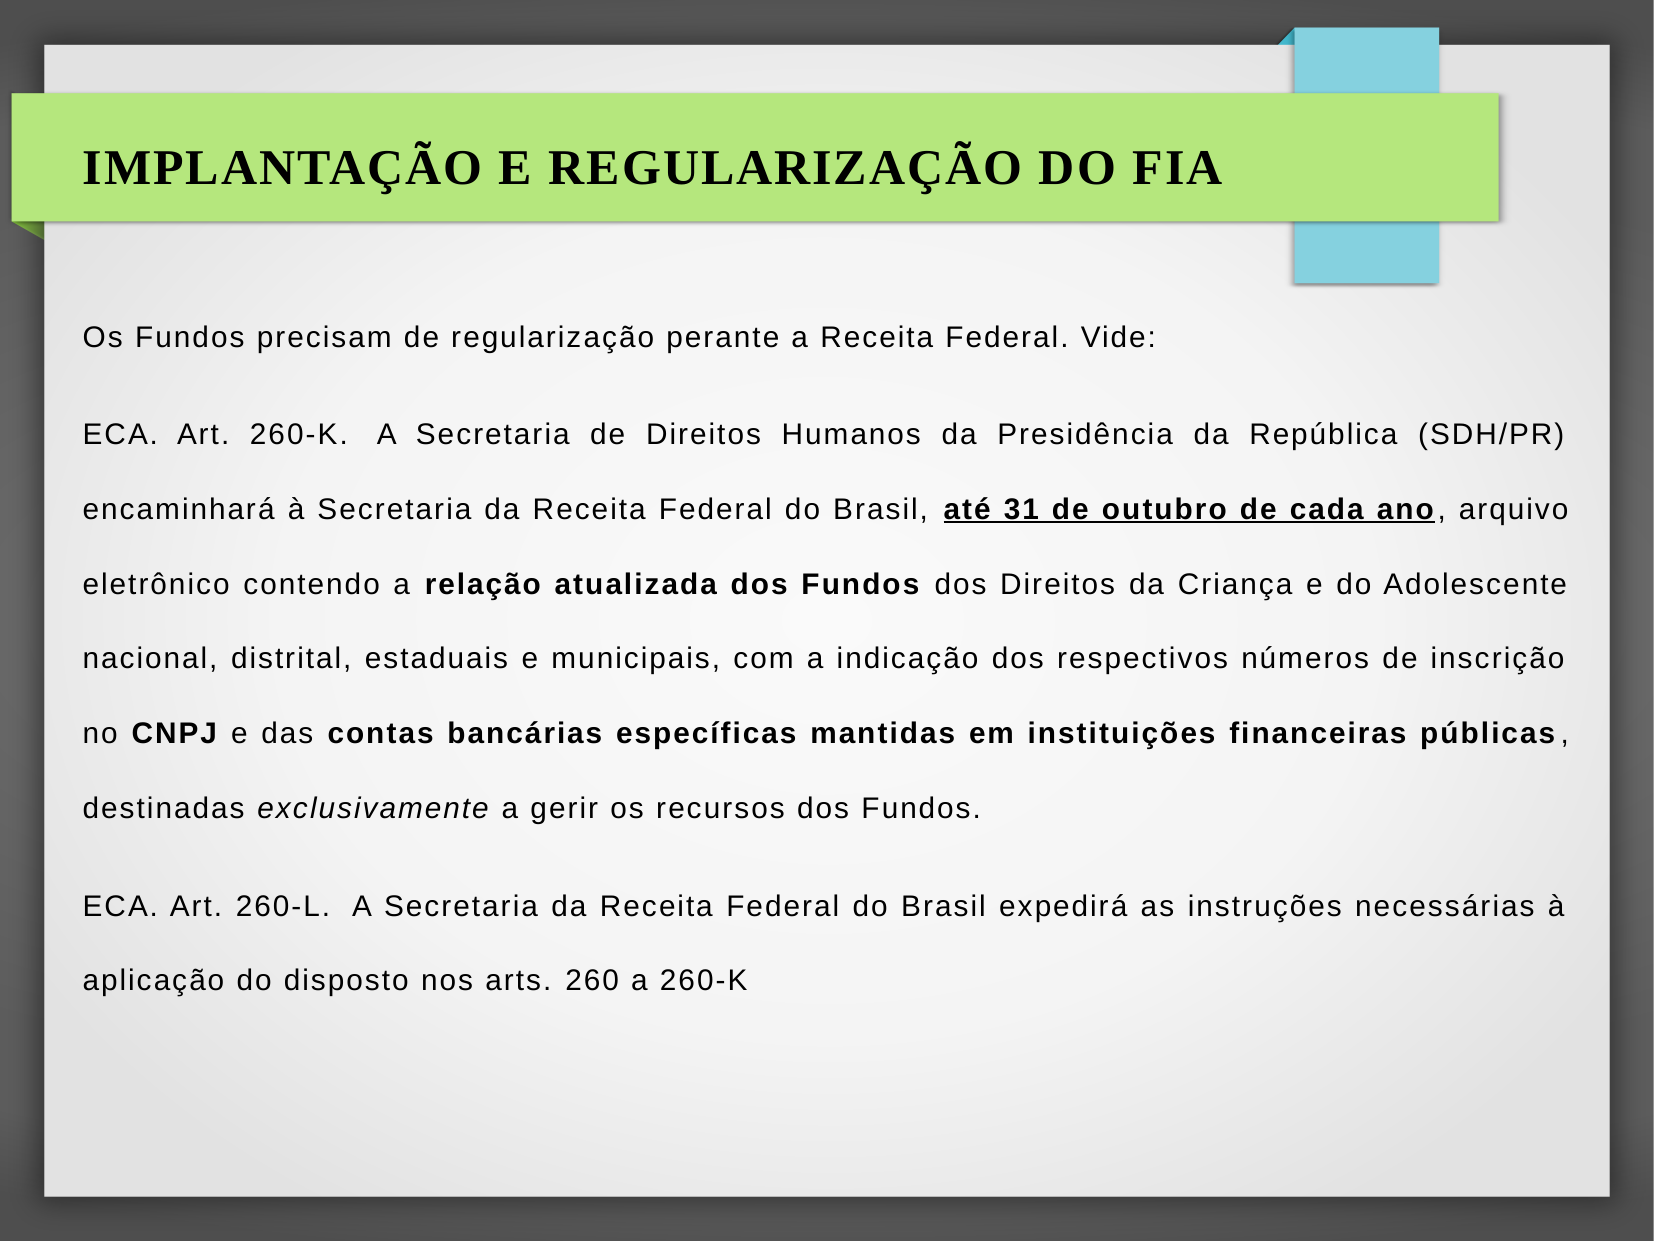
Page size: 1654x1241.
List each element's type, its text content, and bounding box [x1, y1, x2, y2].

list Os Fundos precisam de regularização perante a Receita Federal. Vide: ECA. Art. 260-K. A Secretaria de Direitos Humanos da Presidência da República (SDH/PR) encaminhará à Secretaria da Receita Federal do Brasil, até 31 de outubro de cada ano, arquivo eletrônico contendo a relação atualizada dos Fundos dos Direitos da Criança e do Adolescente nacional, distrital, estaduais e municipais, com a indicação dos respectivos números de inscrição no CNPJ e das contas bancárias específicas mantidas em instituições financeiras públicas, destinadas exclusivamente a gerir os recursos dos Fundos. ECA. Art. 260-L. A Secretaria da Receita Federal do Brasil expedirá as instruções necessárias à aplicação do disposto nos arts. 260 a 260-K [82, 295, 1571, 1015]
title IMPLANTAÇÃO E REGULARIZAÇÃO DO FIA [82, 94, 1264, 213]
picture [0, 0, 1654, 1241]
